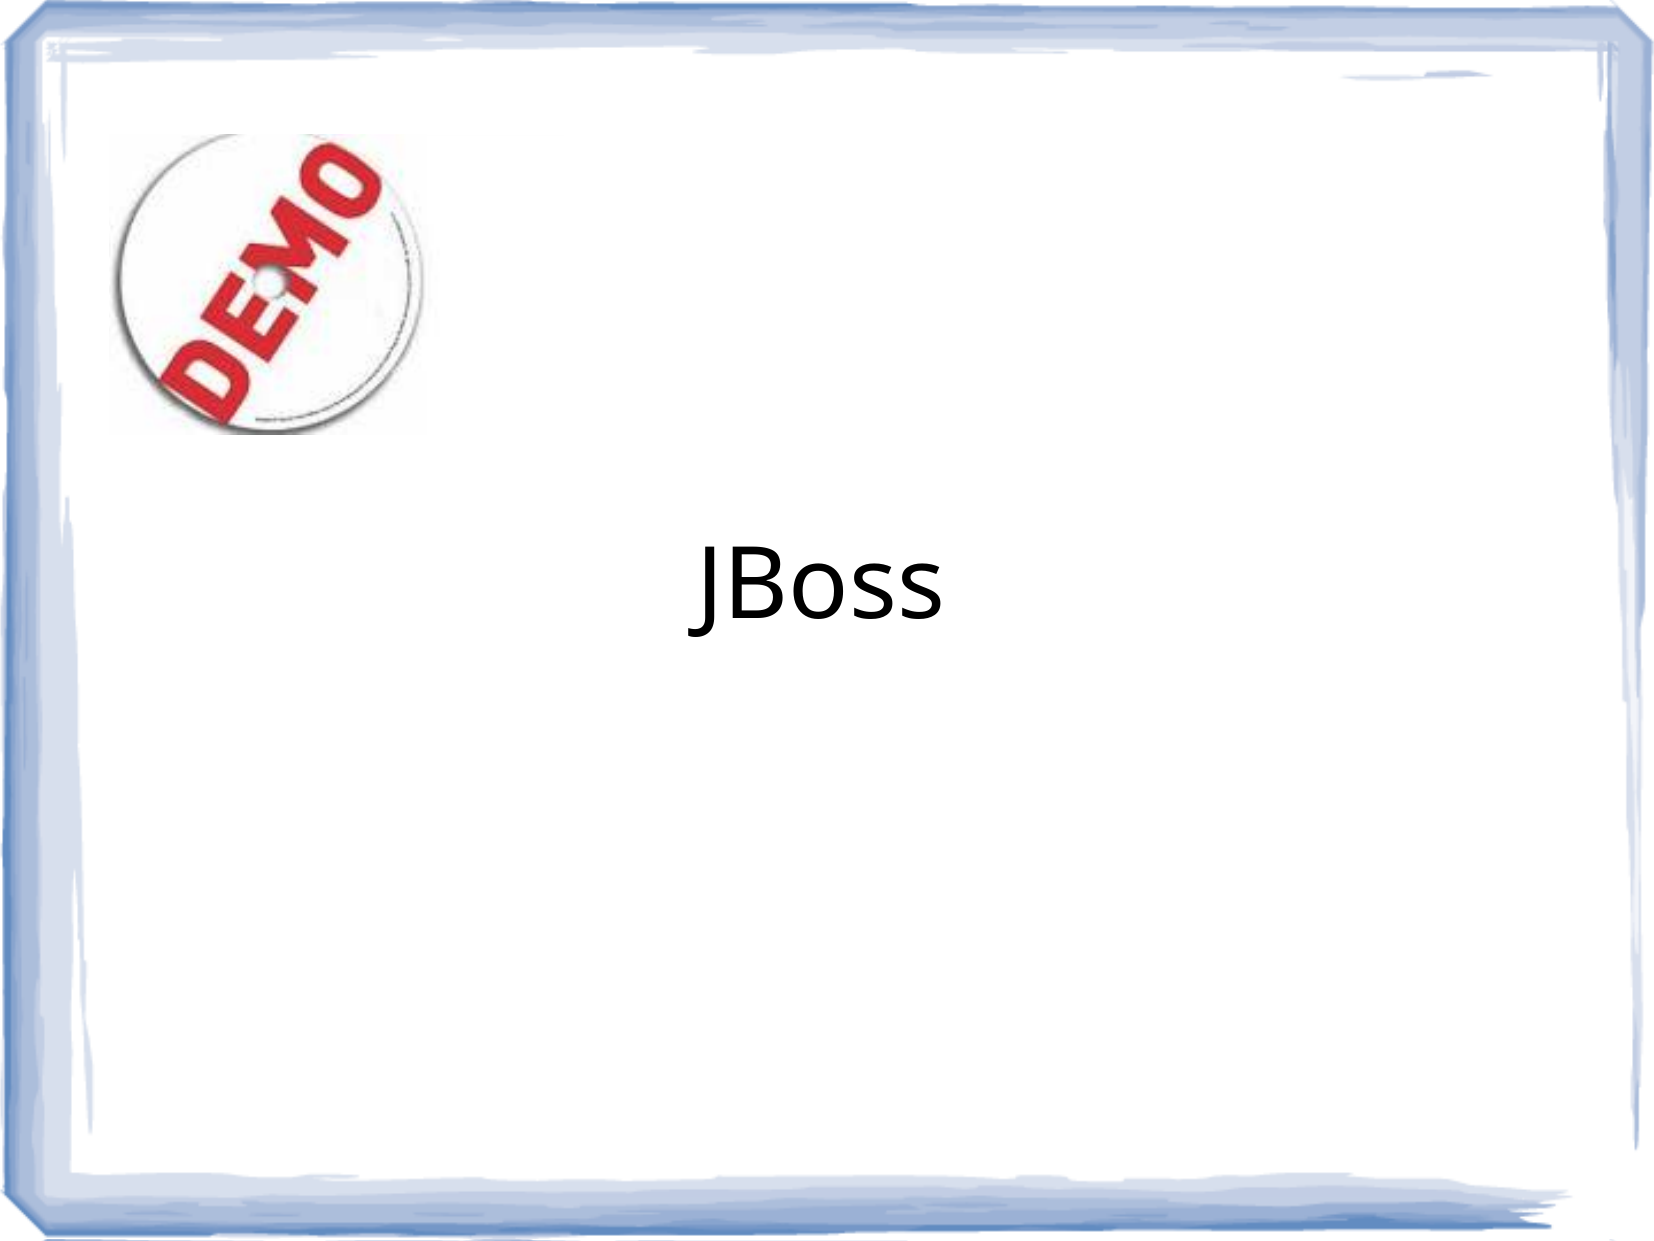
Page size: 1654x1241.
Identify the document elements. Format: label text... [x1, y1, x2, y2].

list JBoss [67, 511, 1576, 751]
picture [0, 0, 1654, 1241]
